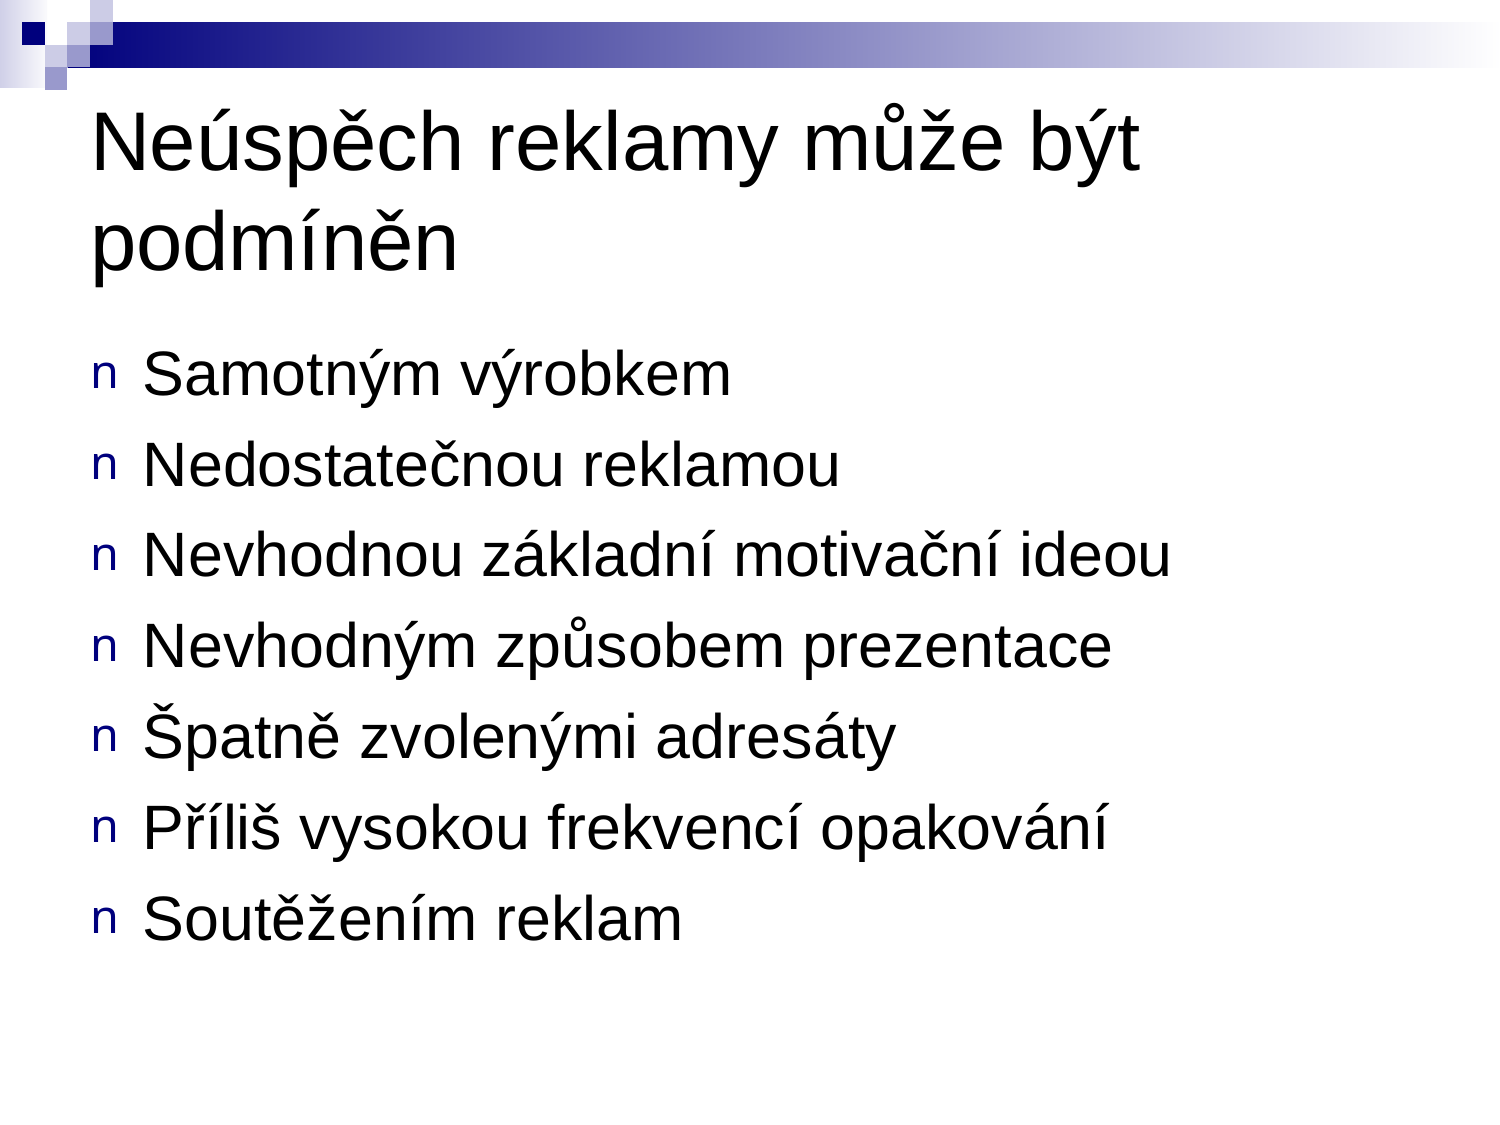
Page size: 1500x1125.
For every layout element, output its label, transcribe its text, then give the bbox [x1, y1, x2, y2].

title Neúspěch reklamy může být podmíněn [75, 75, 1426, 300]
list Samotným výrobkem Nedostatečnou reklamou Nevhodnou základní motivační ideou Nevhodným způsobem prezentace Špatně zvolenými adresáty Příliš vysokou frekvencí opakování Soutěžením reklam [75, 324, 1426, 963]
